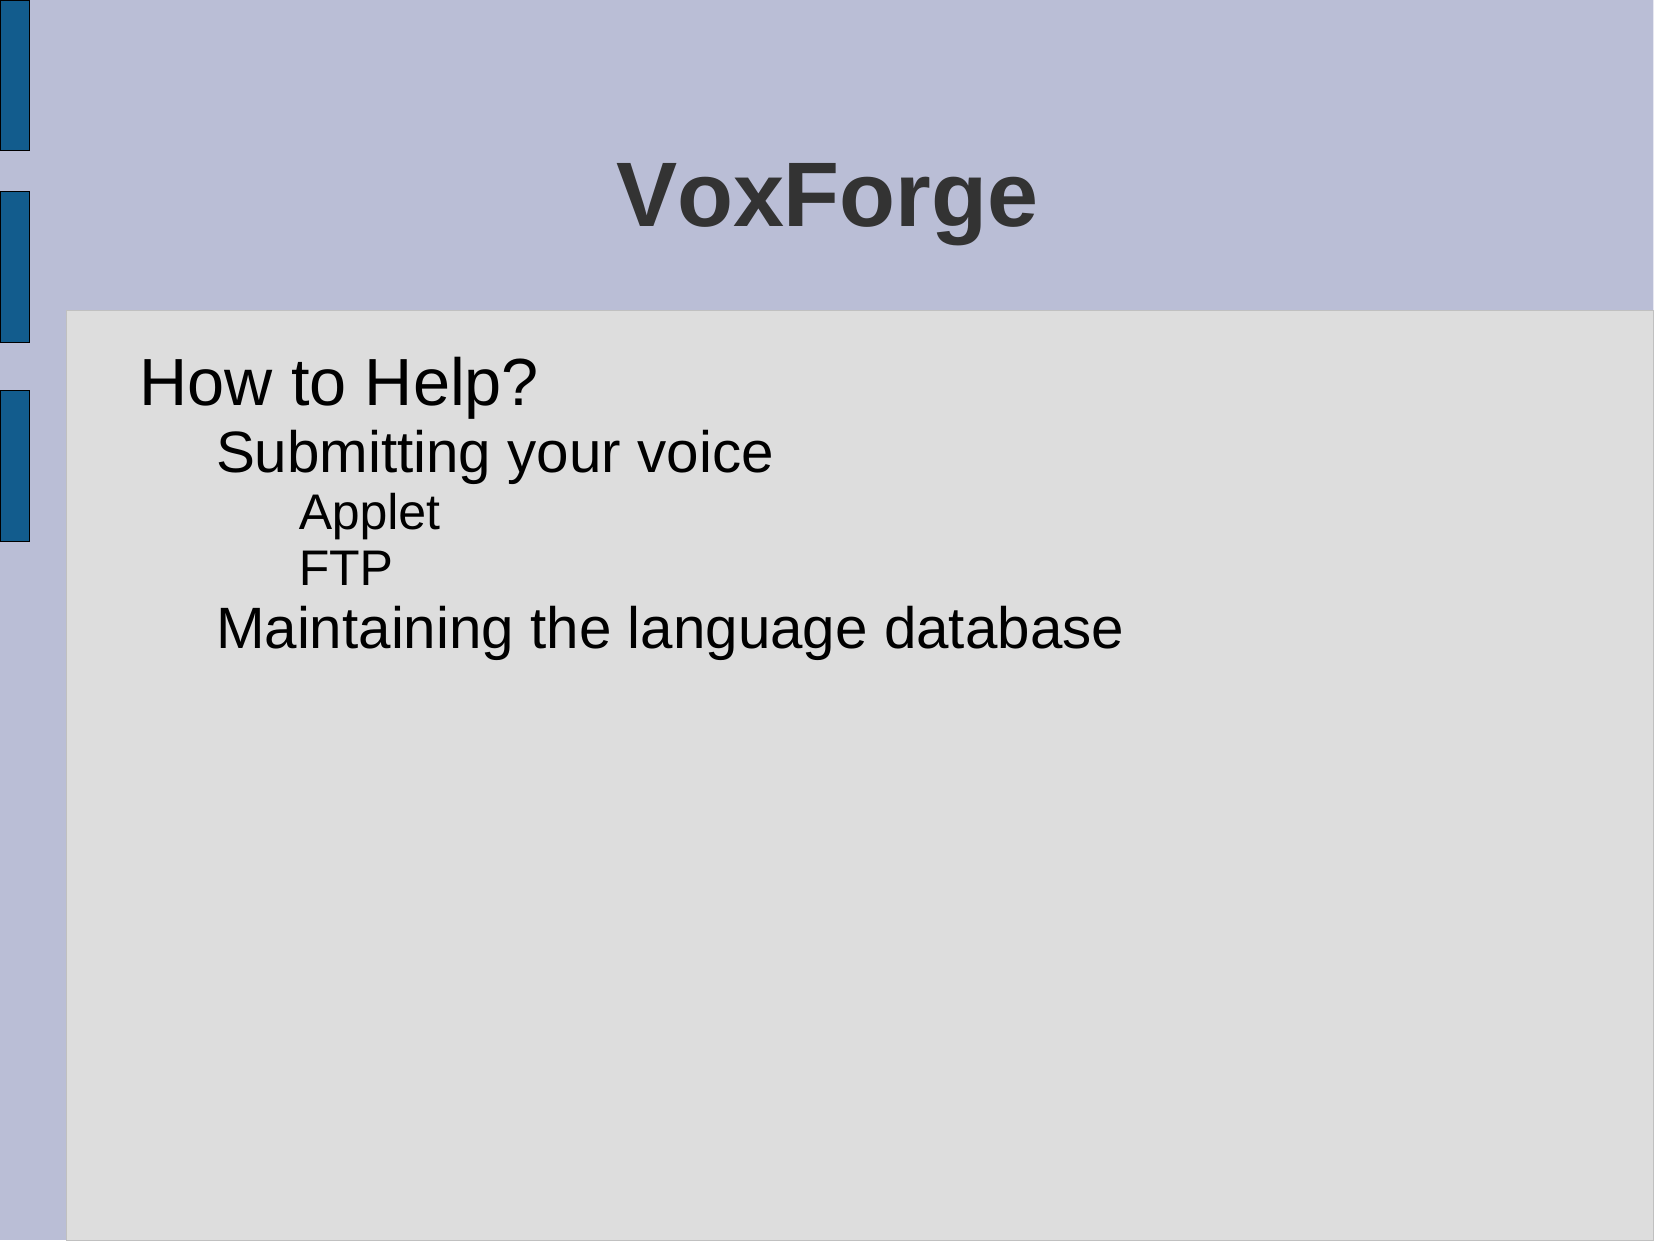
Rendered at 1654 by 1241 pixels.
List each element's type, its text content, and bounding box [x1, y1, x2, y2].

list How to Help? Submitting your voice Applet FTP Maintaining the language database [121, 344, 1534, 1127]
title VoxForge [121, 91, 1534, 299]
